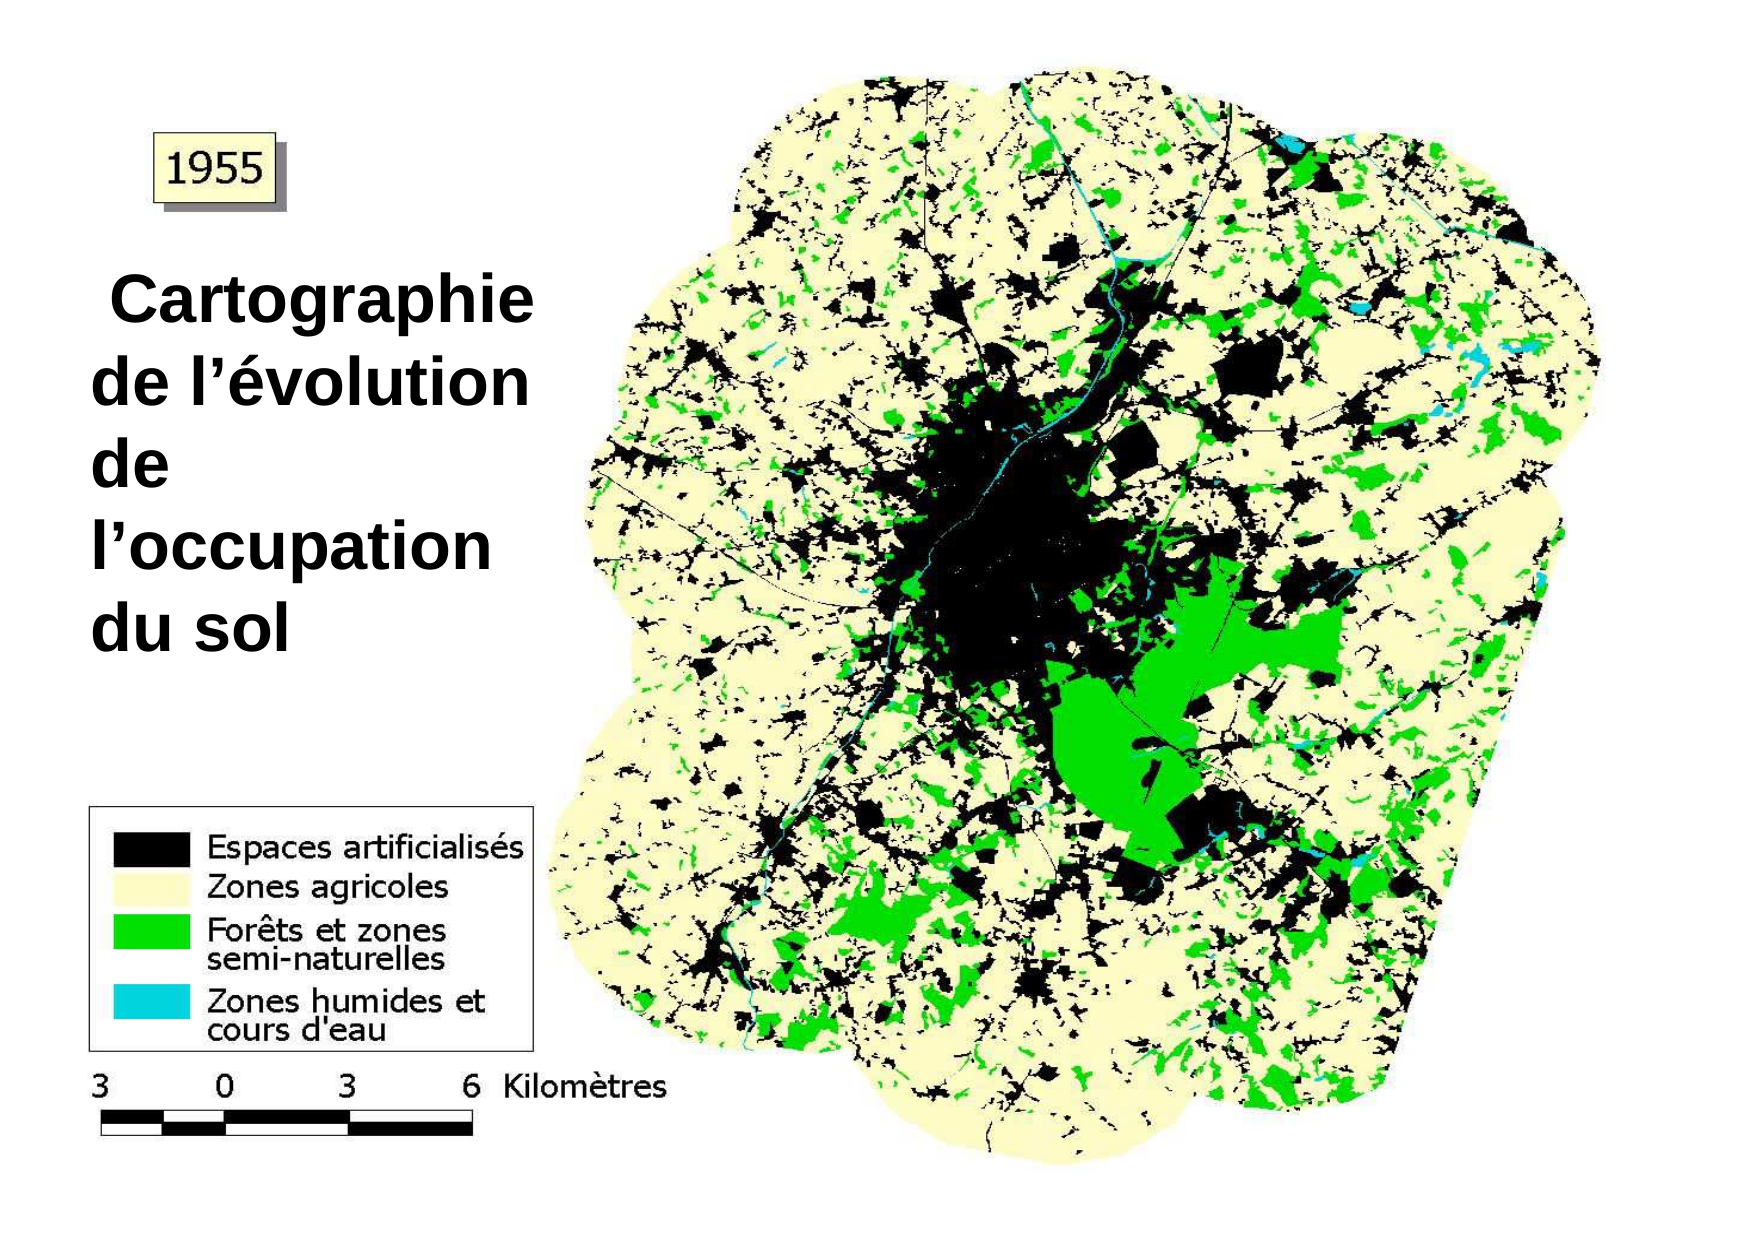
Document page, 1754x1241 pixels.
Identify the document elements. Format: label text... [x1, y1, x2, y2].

text_box Cartographie de l’évolution de l’occupation du sol [75, 2, 556, 918]
picture [59, 58, 1682, 1172]
